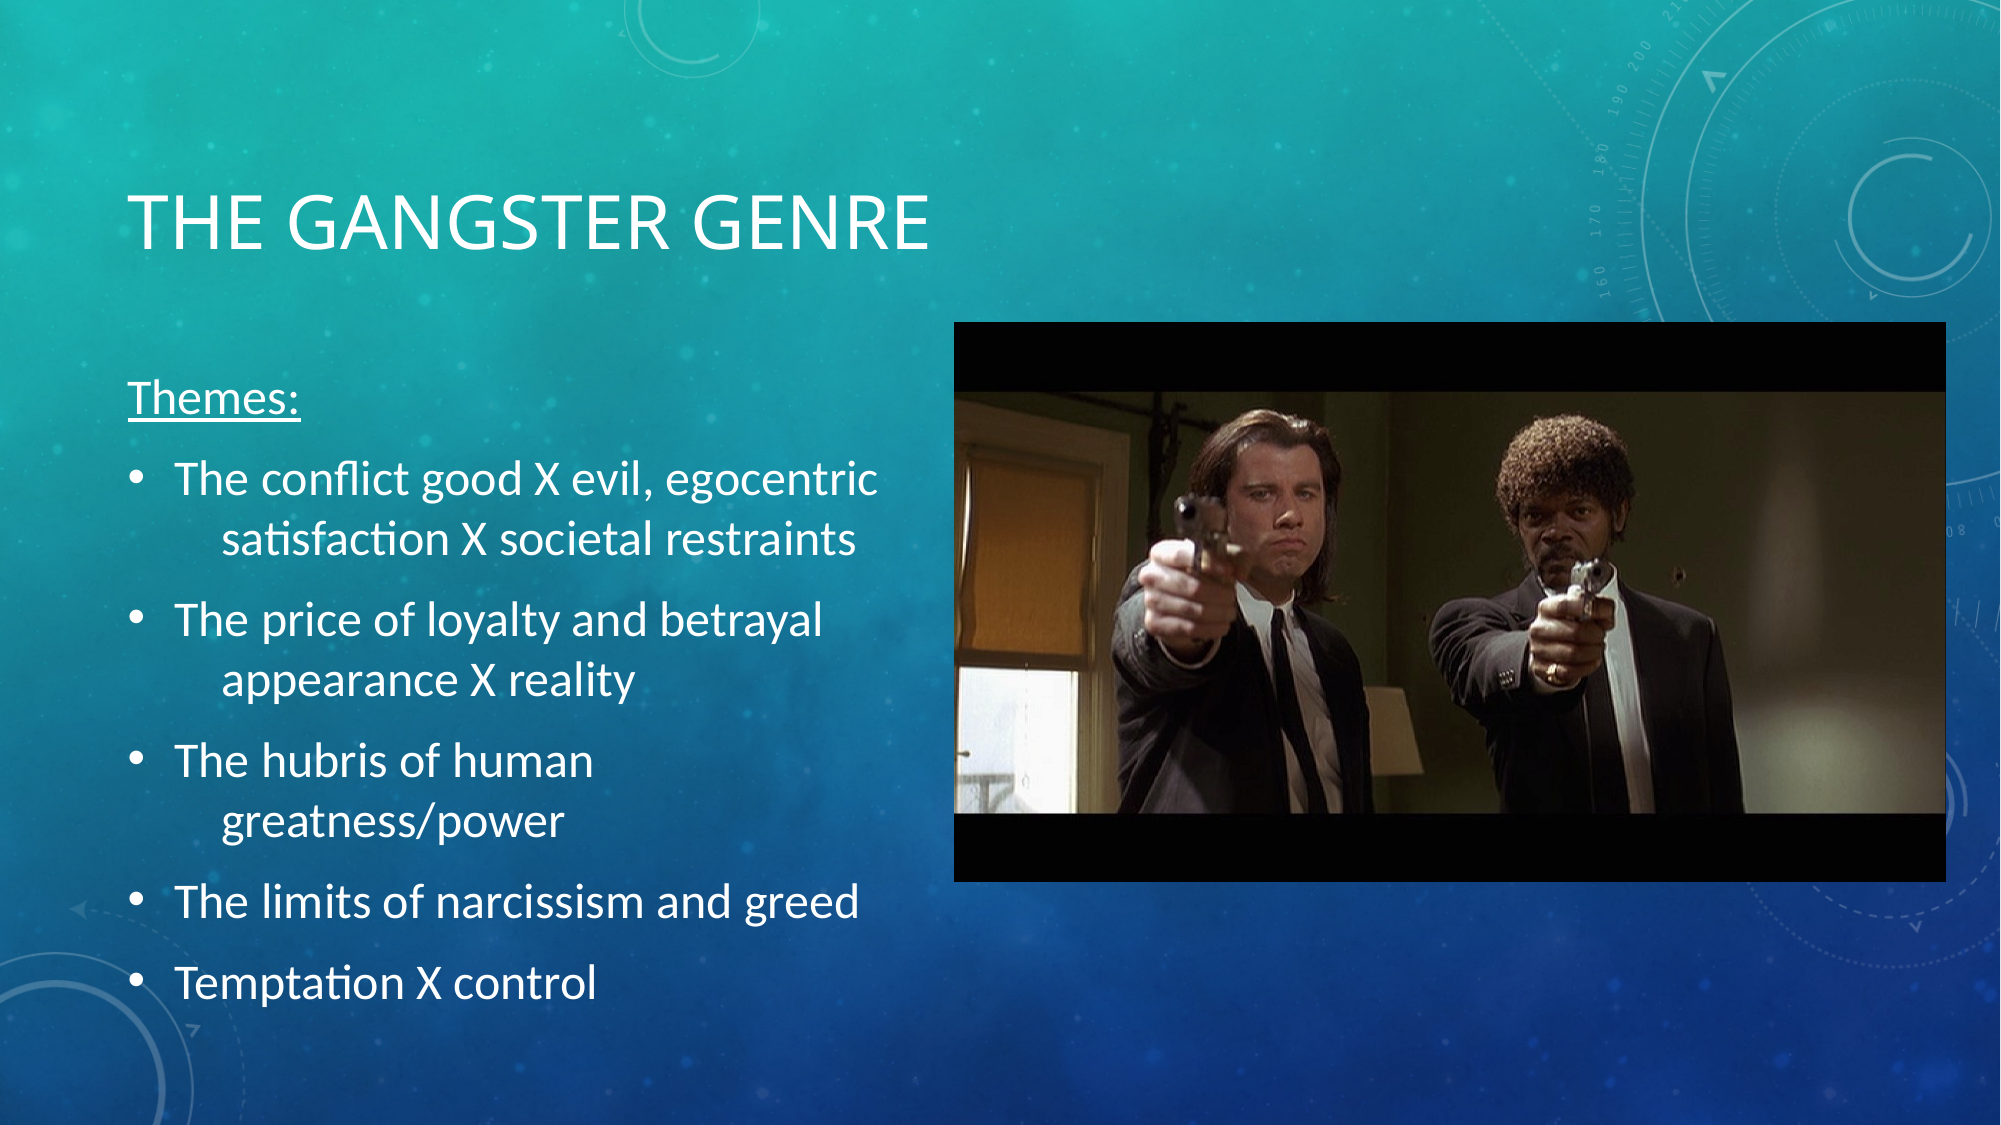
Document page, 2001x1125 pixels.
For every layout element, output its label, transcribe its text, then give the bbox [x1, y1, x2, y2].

title The gangster genre [112, 99, 1775, 339]
list Themes: The conflict good X evil, egocentric satisfaction X societal restraints The price of loyalty and betrayal appearance X reality The hubris of human greatness/power The limits of narcissism and greed Temptation X control [112, 351, 932, 1023]
picture [954, 322, 1946, 883]
